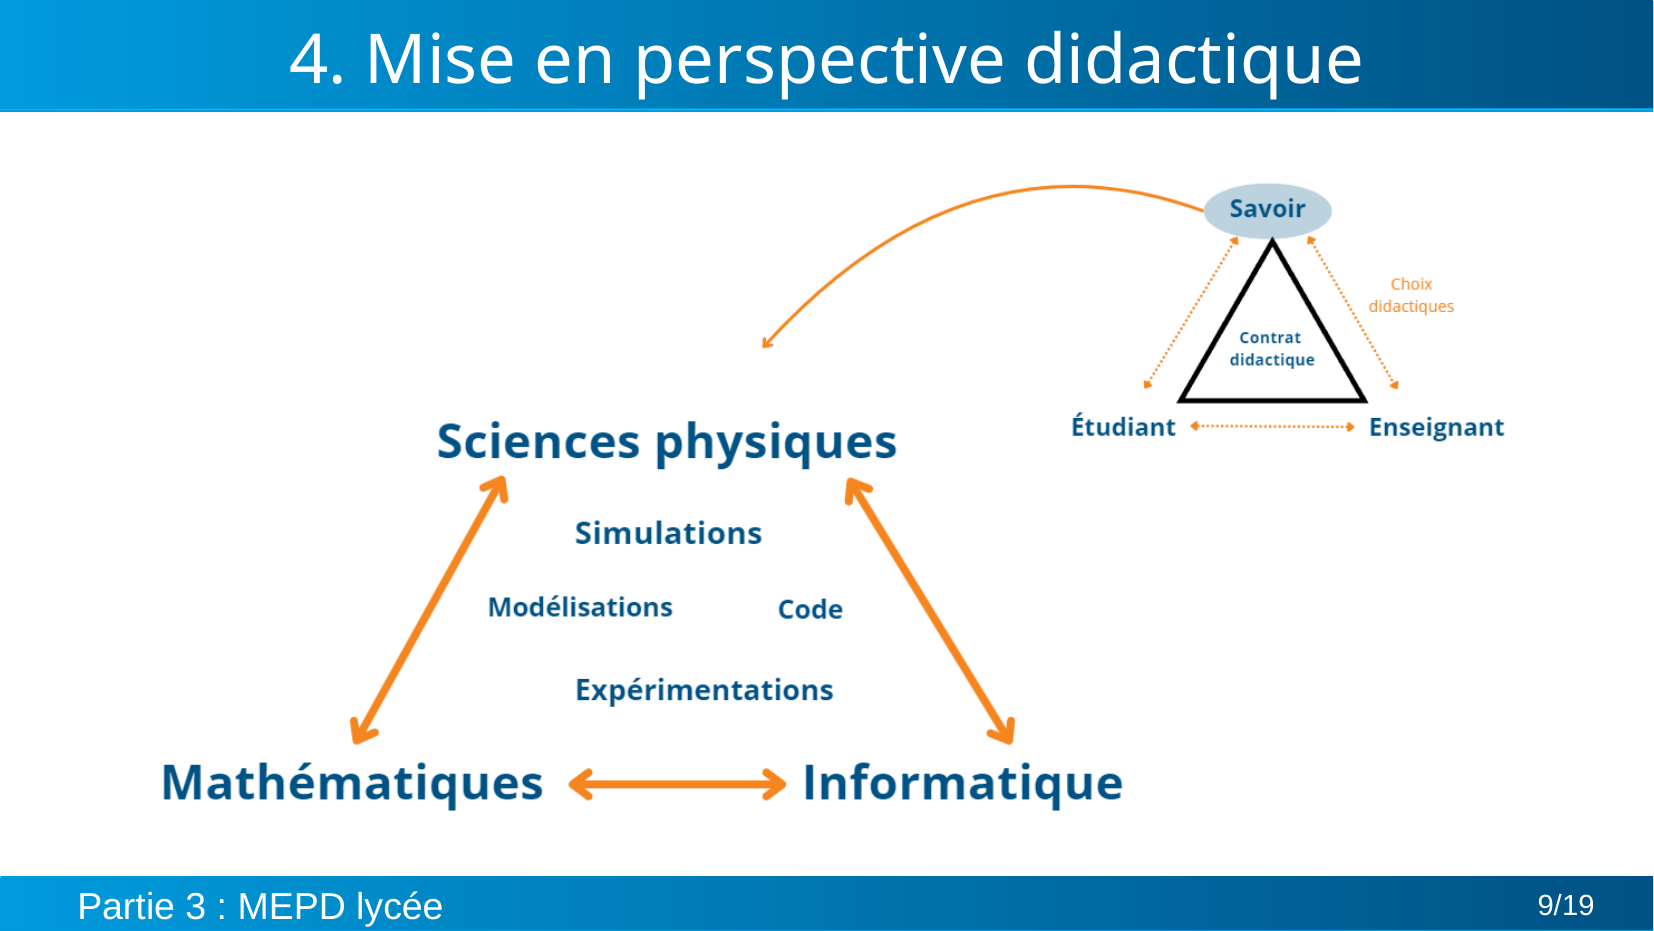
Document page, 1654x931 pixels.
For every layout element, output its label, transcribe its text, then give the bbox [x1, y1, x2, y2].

text_box Partie 3 : MEPD lycée [62, 878, 459, 931]
title 4. Mise en perspective didactique [59, 17, 1595, 97]
picture [136, 138, 1531, 853]
